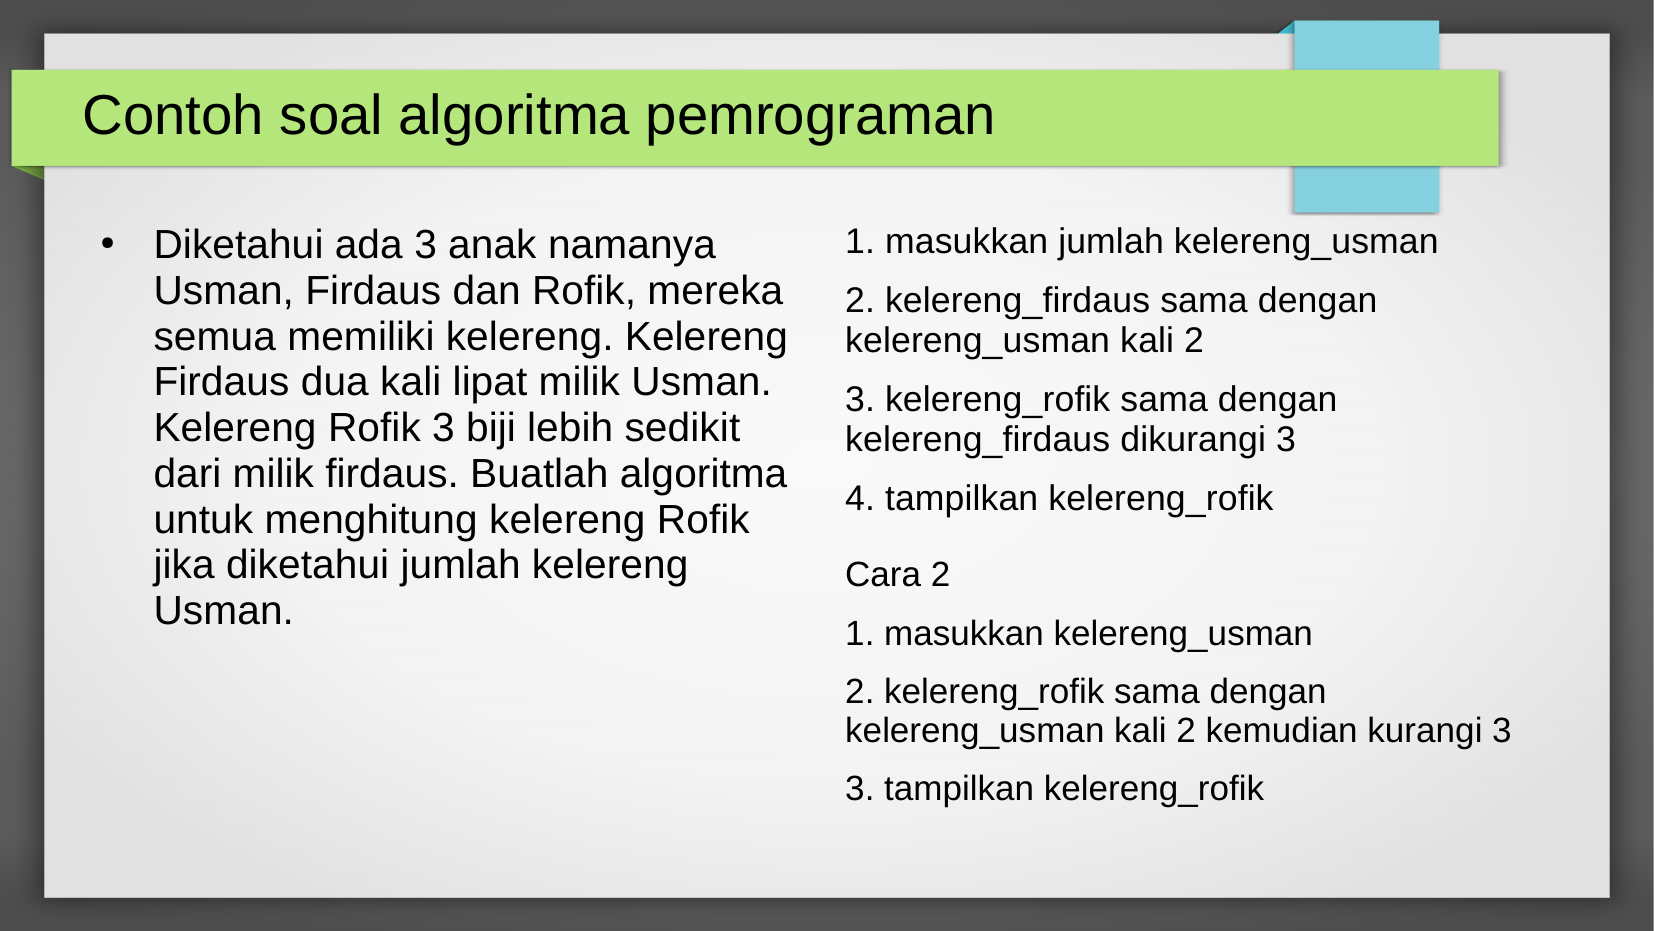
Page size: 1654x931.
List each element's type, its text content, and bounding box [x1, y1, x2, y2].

picture [0, 0, 1654, 931]
list 1. masukkan jumlah kelereng_usman 2. kelereng_firdaus sama dengan kelereng_usman kali 2 3. kelereng_rofik sama dengan kelereng_firdaus dikurangi 3 4. tampilkan kelereng_rofik [845, 221, 1572, 520]
title Contoh soal algoritma pemrograman [82, 70, 1264, 160]
list Diketahui ada 3 anak namanya Usman, Firdaus dan Rofik, mereka semua memiliki kelereng. Kelereng Firdaus dua kali lipat milik Usman. Kelereng Rofik 3 biji lebih sedikit dari milik firdaus. Buatlah algoritma untuk menghitung kelereng Rofik jika diketahui jumlah kelereng Usman. [82, 221, 809, 761]
list Cara 2 1. masukkan kelereng_usman 2. kelereng_rofik sama dengan kelereng_usman kali 2 kemudian kurangi 3 3. tampilkan kelereng_rofik [845, 555, 1572, 813]
